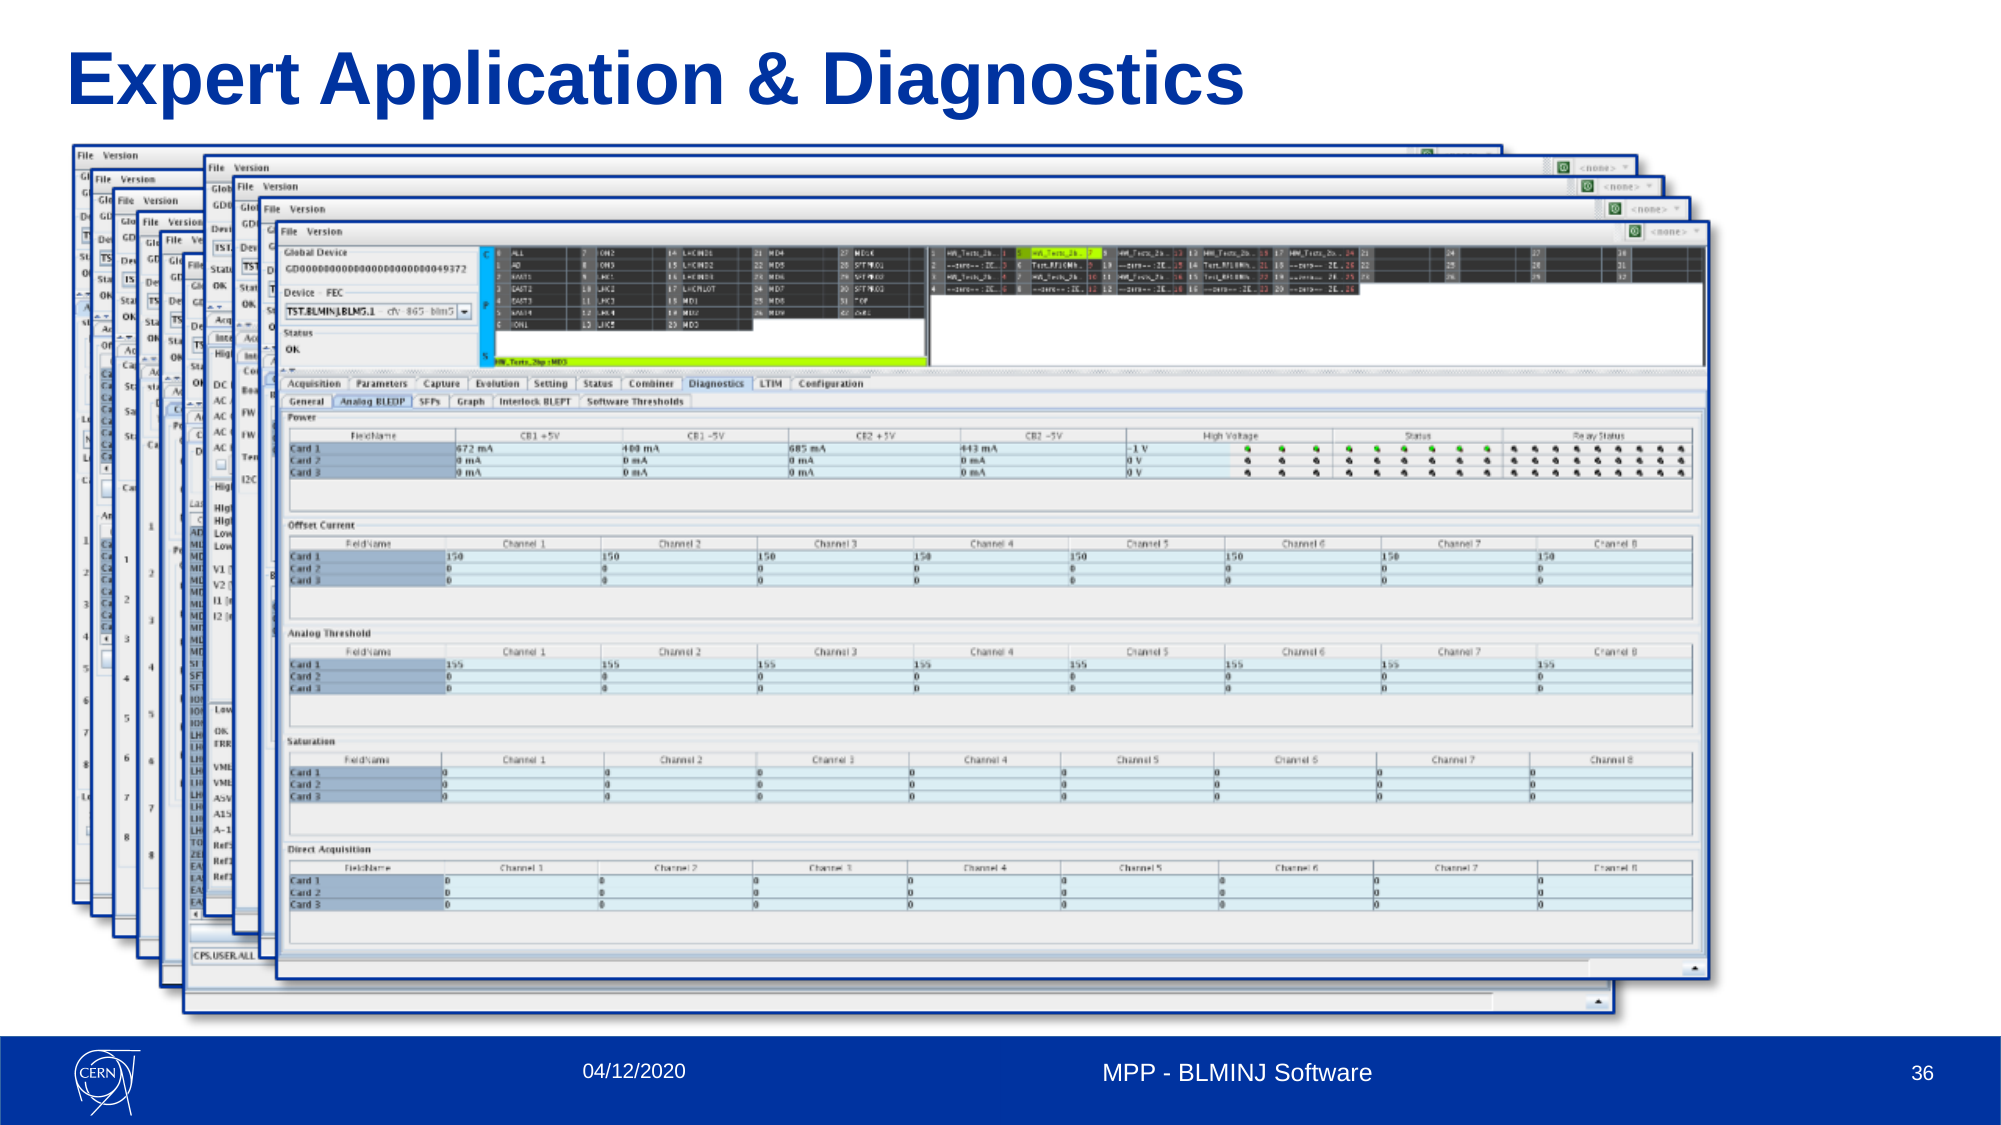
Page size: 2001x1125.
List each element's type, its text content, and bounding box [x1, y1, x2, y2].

footer MPP - BLMINJ Software [698, 1042, 1777, 1103]
picture [1, 1037, 2000, 1125]
slide_number 04/12/2020 [571, 1041, 686, 1102]
picture [66, 138, 1731, 1035]
title Expert Application & Diagnostics [66, 44, 1934, 135]
slide_number 36 [1822, 1042, 1935, 1103]
